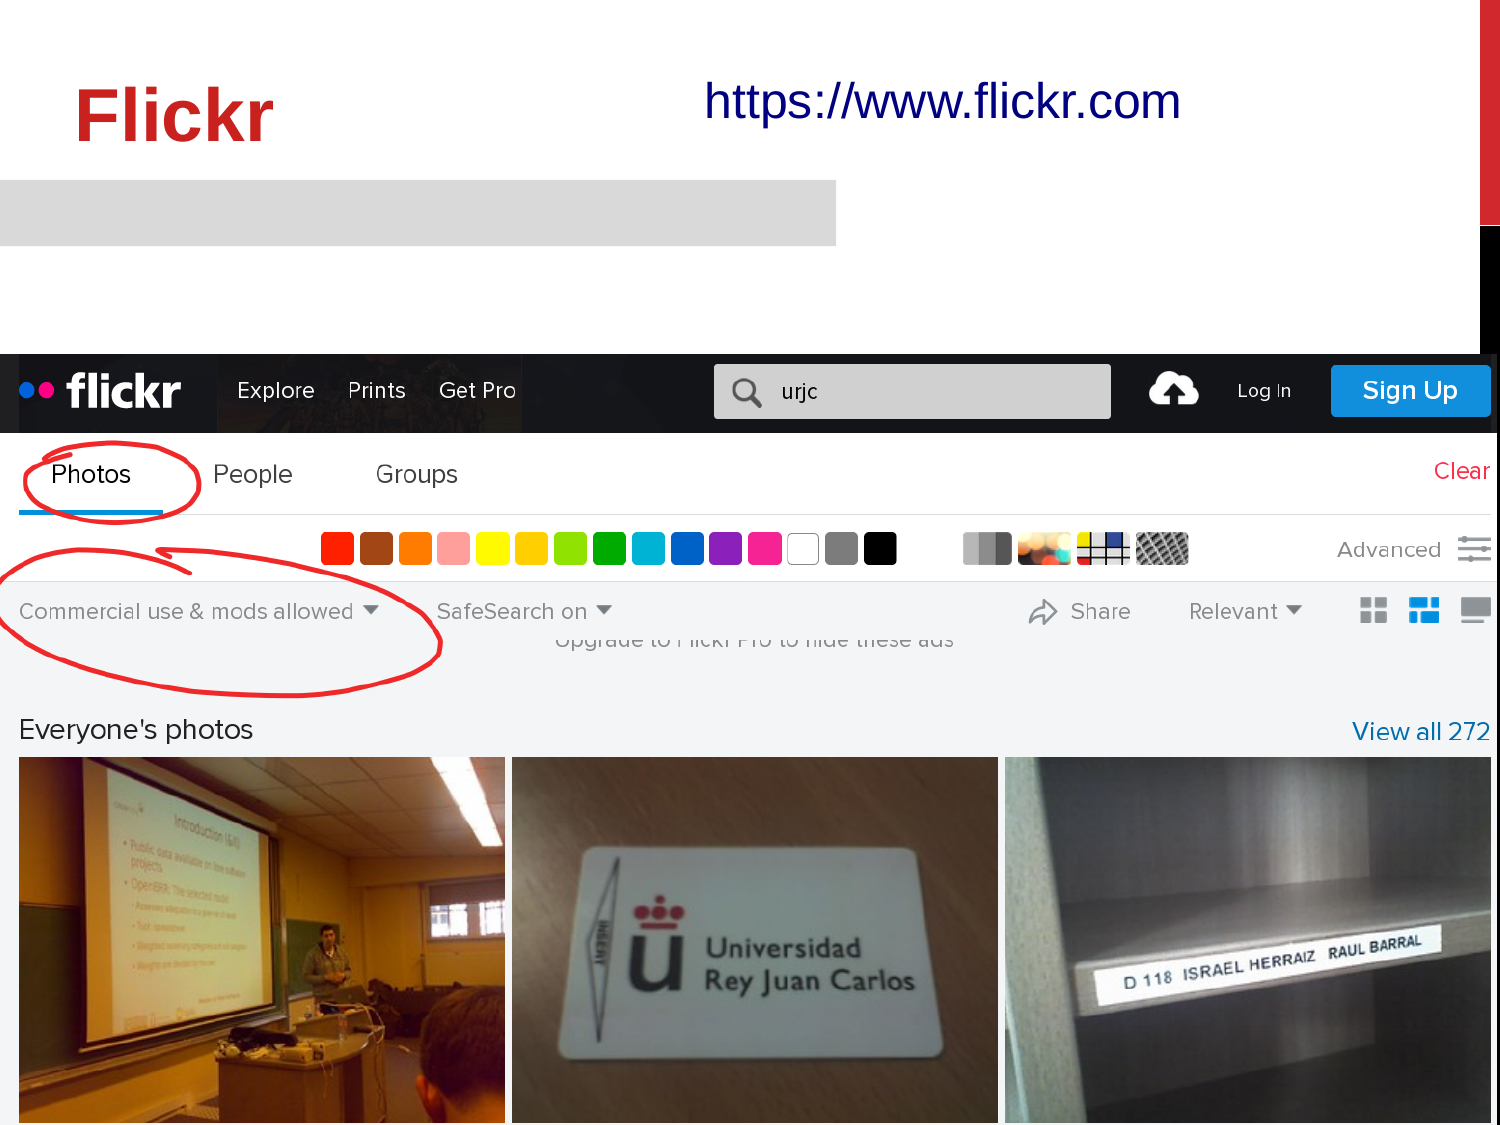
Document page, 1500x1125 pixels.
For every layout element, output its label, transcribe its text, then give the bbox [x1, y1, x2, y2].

text_box https://www.flickr.com [690, 66, 1198, 137]
picture [0, 354, 1497, 1125]
text_box Flickr [60, 66, 991, 249]
title [75, 15, 1425, 172]
